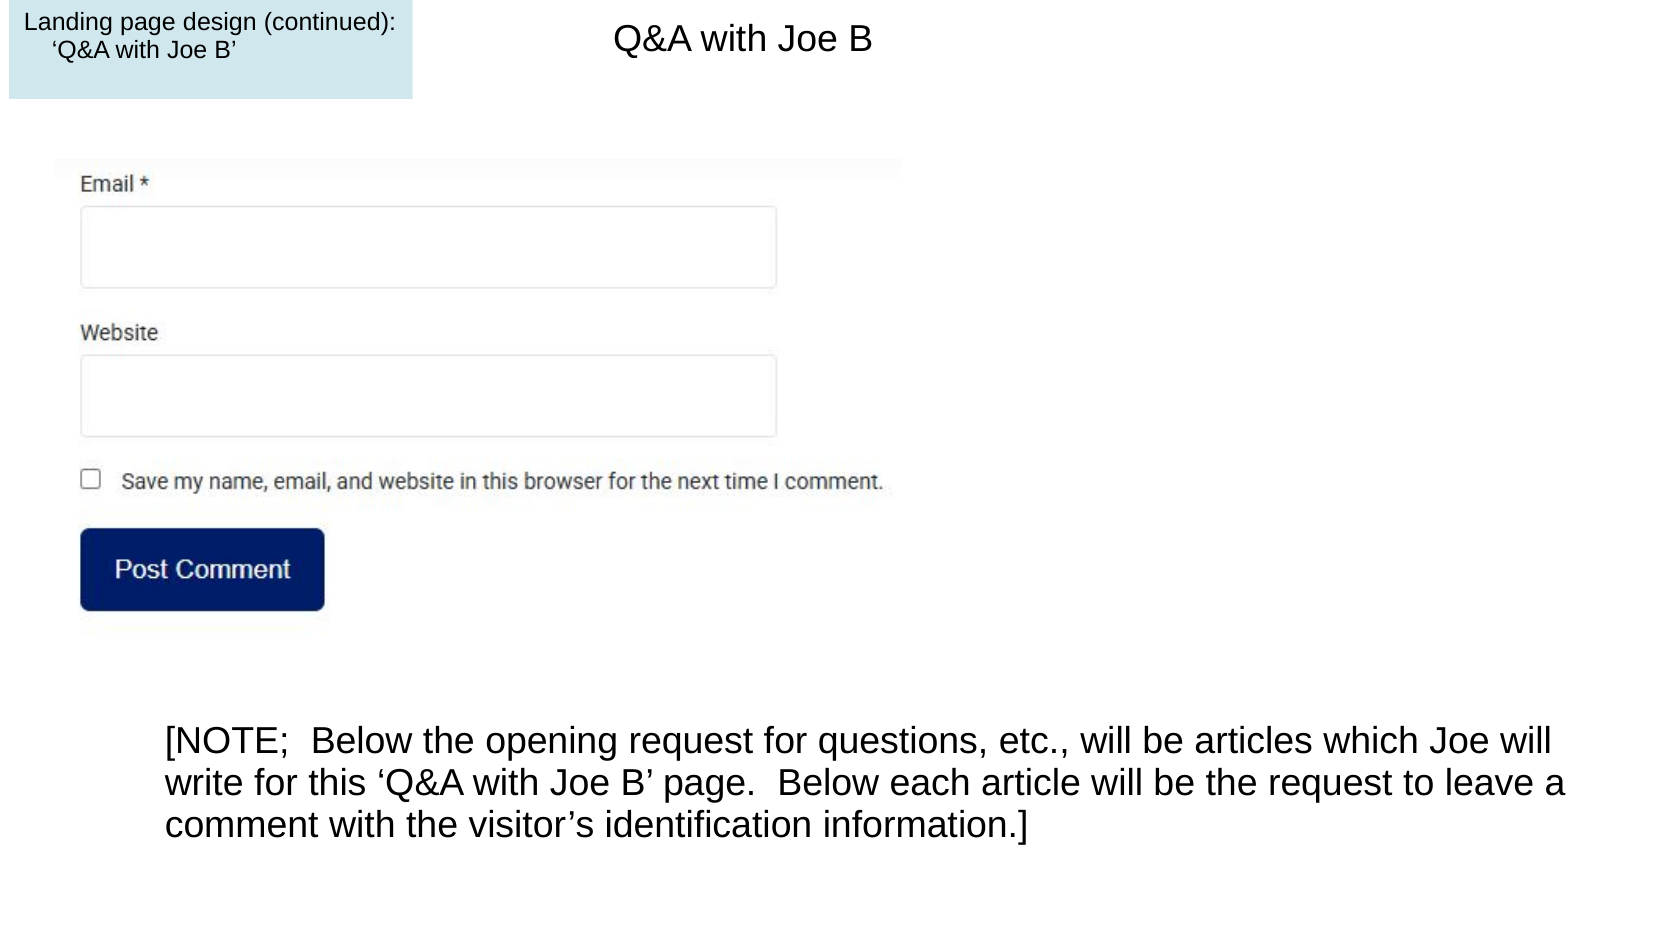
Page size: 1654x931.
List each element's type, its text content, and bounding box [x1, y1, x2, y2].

text_box Landing page design (continued): ‘Q&A with Joe B’ [9, 0, 413, 99]
text_box Q&A with Joe B [598, 9, 889, 67]
picture [54, 159, 901, 638]
text_box [NOTE; Below the opening request for questions, etc., will be articles which Joe will write for this ‘Q&A with Joe B’ page. Below each article will be the request to leave a comment with the visitor’s identification information.] [150, 712, 1611, 854]
